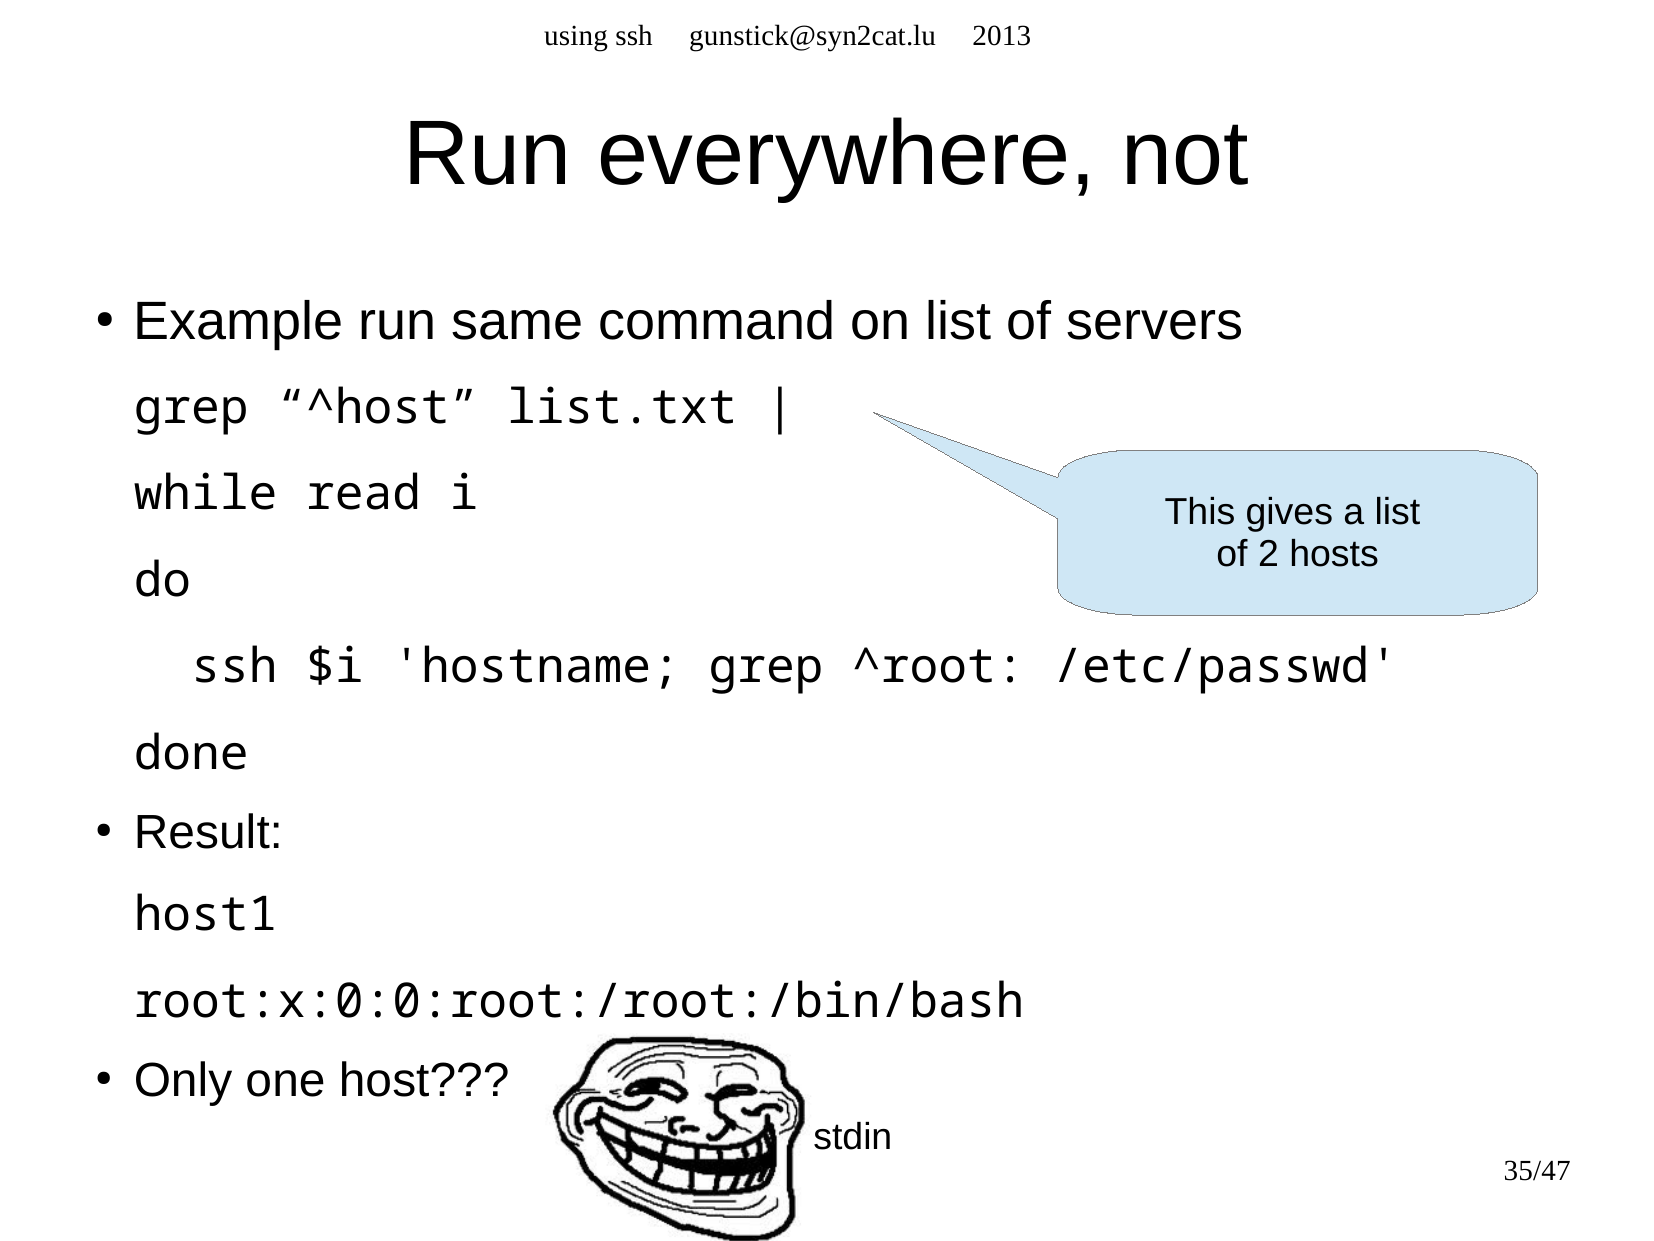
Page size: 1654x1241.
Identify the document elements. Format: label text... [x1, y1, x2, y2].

text_box This gives a list of 2 hosts [873, 412, 1538, 616]
title Run everywhere, not [82, 49, 1571, 257]
list Example run same command on list of servers grep “^host” list.txt | while read i do ssh $i 'hostname; grep ^root: /etc/passwd' done Result: host1 root:x:0:0:root:/root:/bin/bash Only one host??? [82, 290, 1538, 1111]
picture [525, 1111, 856, 1241]
